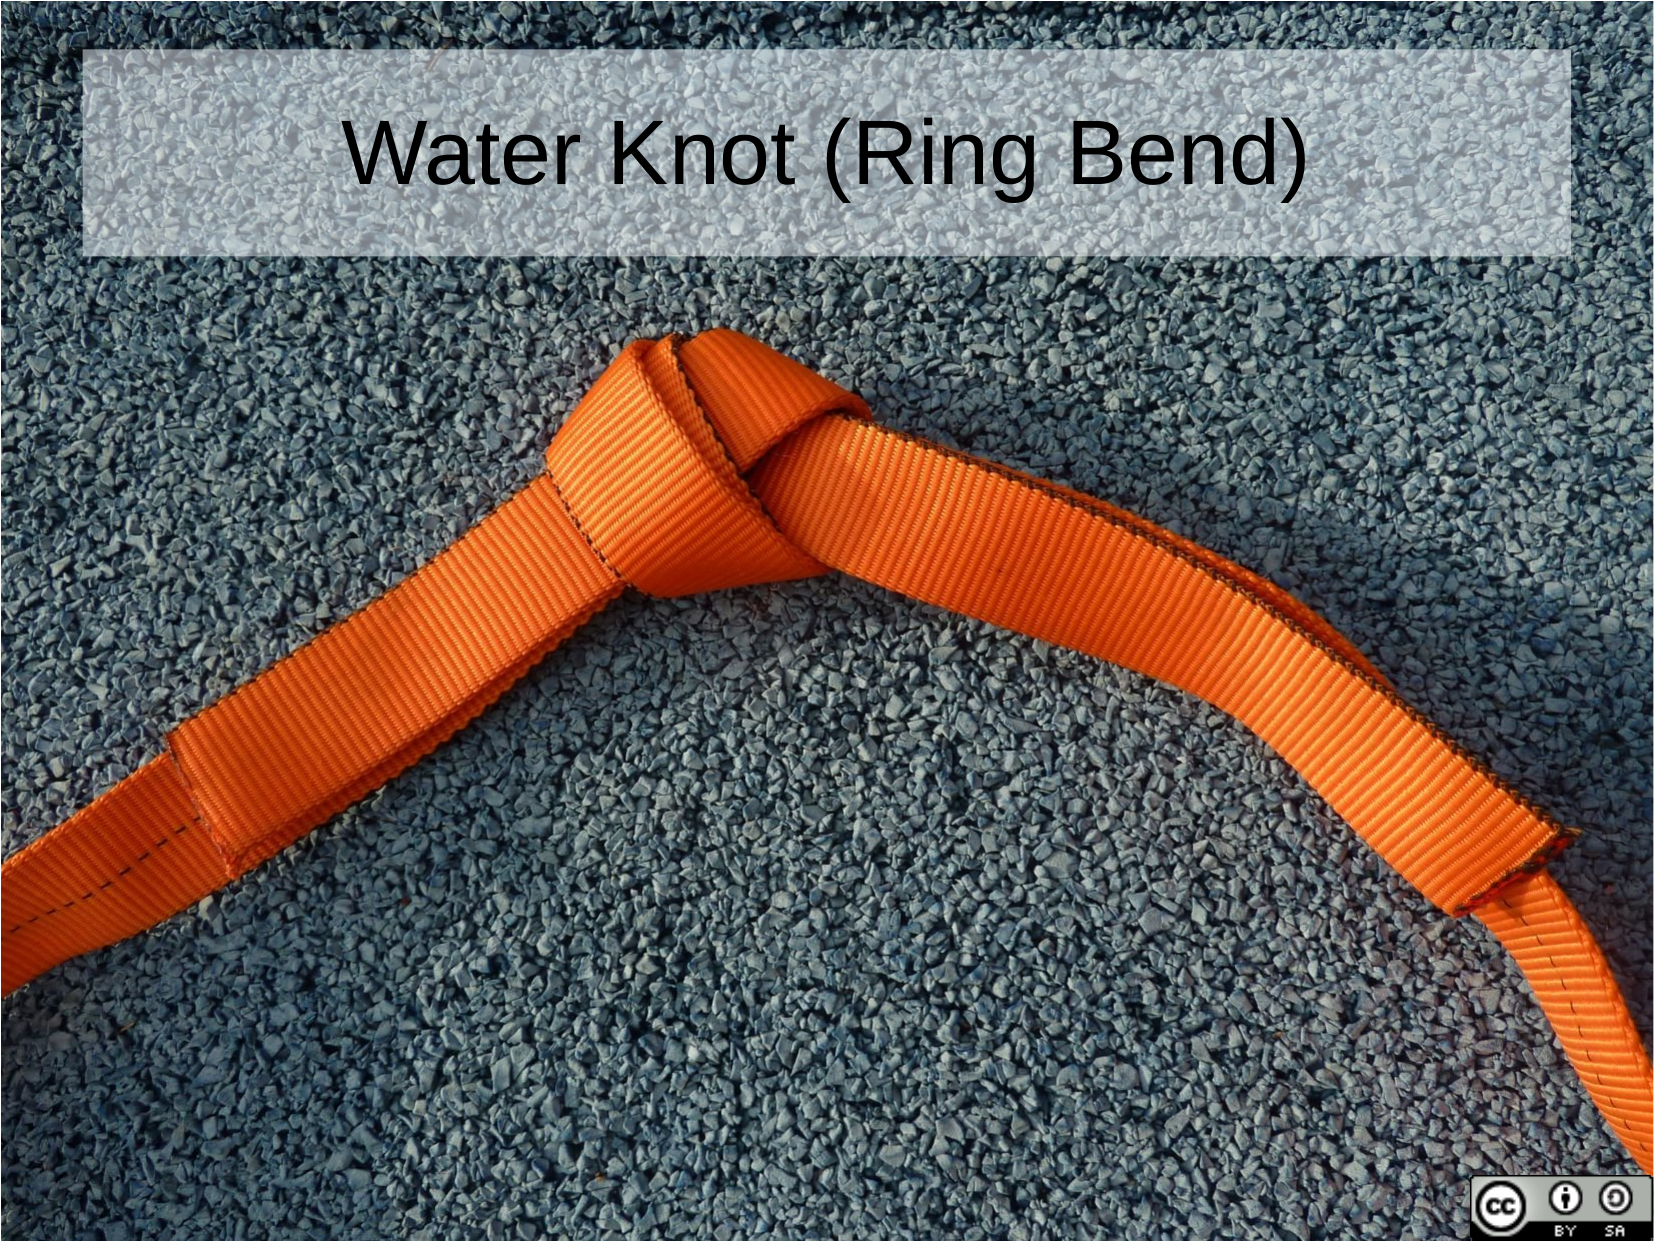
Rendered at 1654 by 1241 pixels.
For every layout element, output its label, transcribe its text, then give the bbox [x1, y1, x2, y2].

title Water Knot (Ring Bend) [82, 49, 1571, 257]
picture [1, 1, 1654, 1241]
